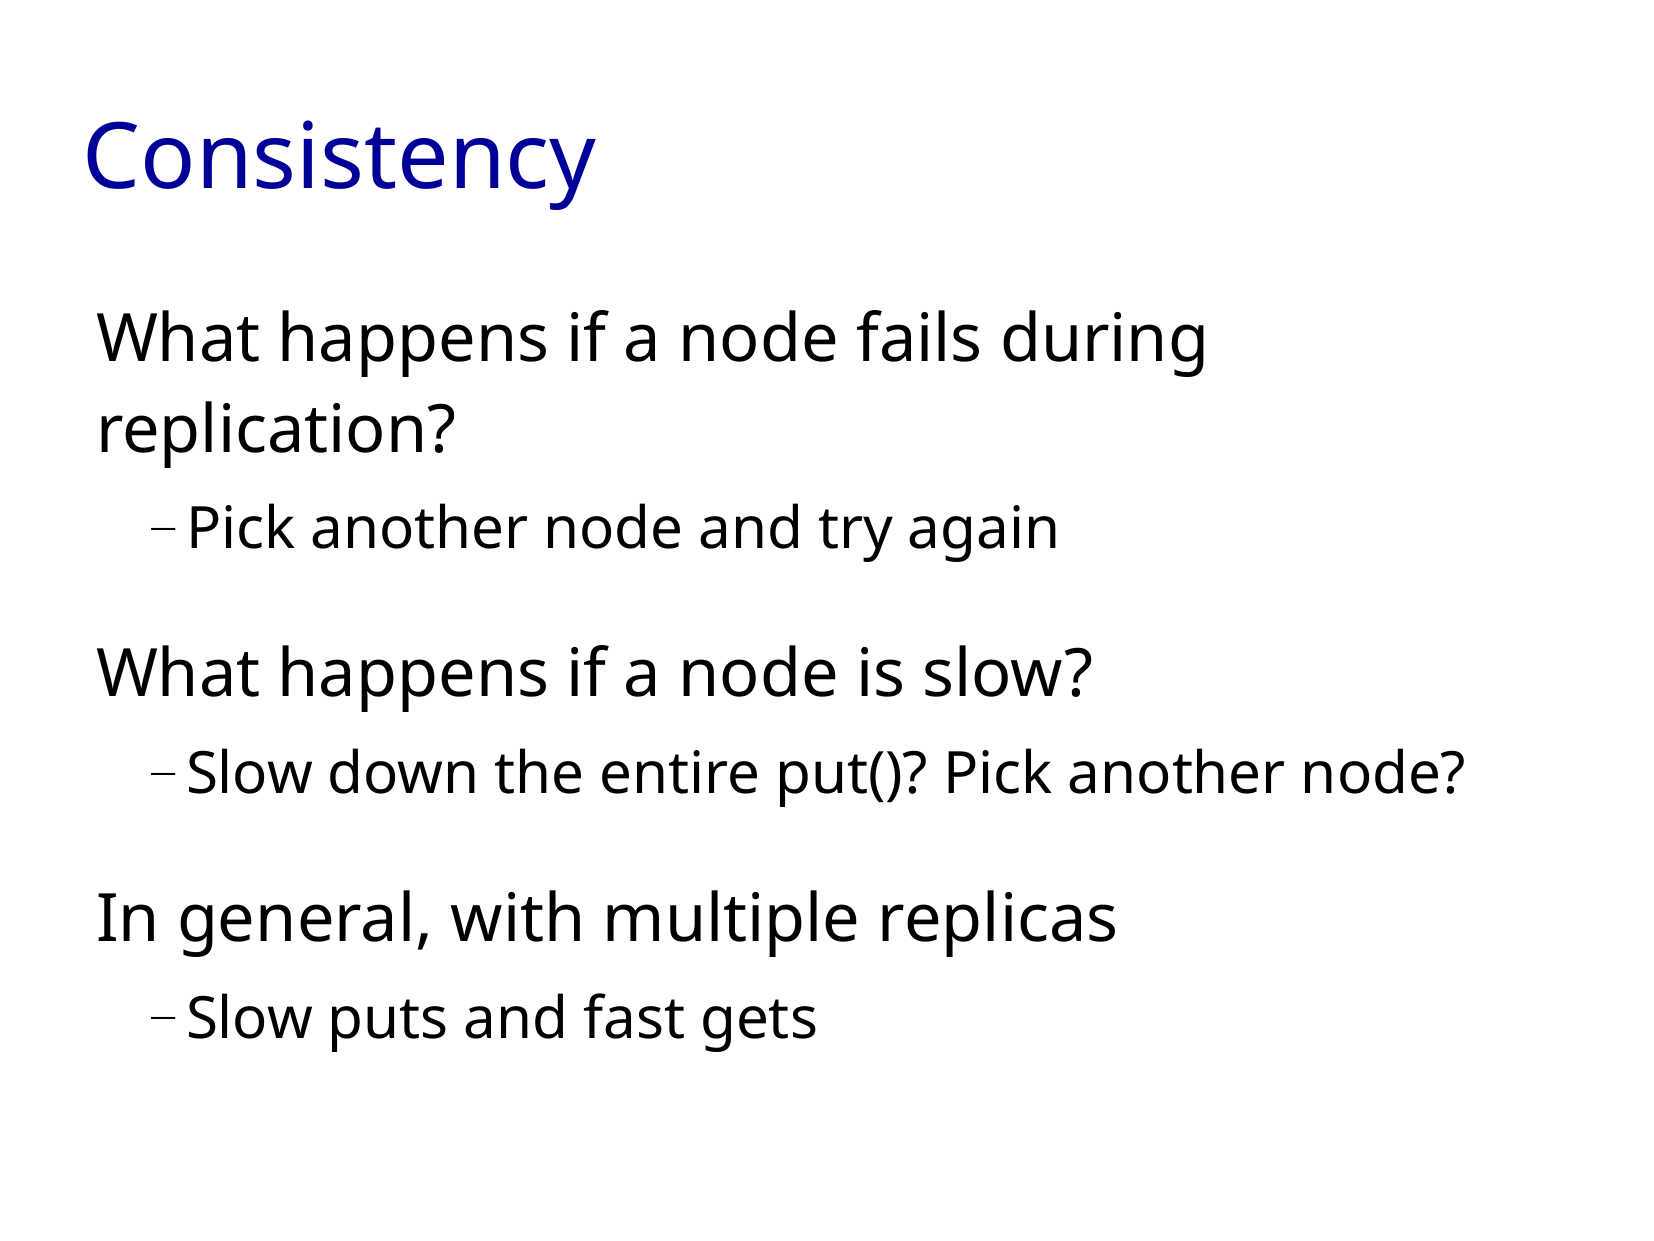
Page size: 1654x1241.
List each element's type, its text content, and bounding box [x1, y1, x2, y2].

title Consistency [82, 49, 1571, 257]
list What happens if a node fails during replication? Pick another node and try again What happens if a node is slow? Slow down the entire put()? Pick another node? In general, with multiple replicas Slow puts and fast gets [60, 290, 1571, 1096]
